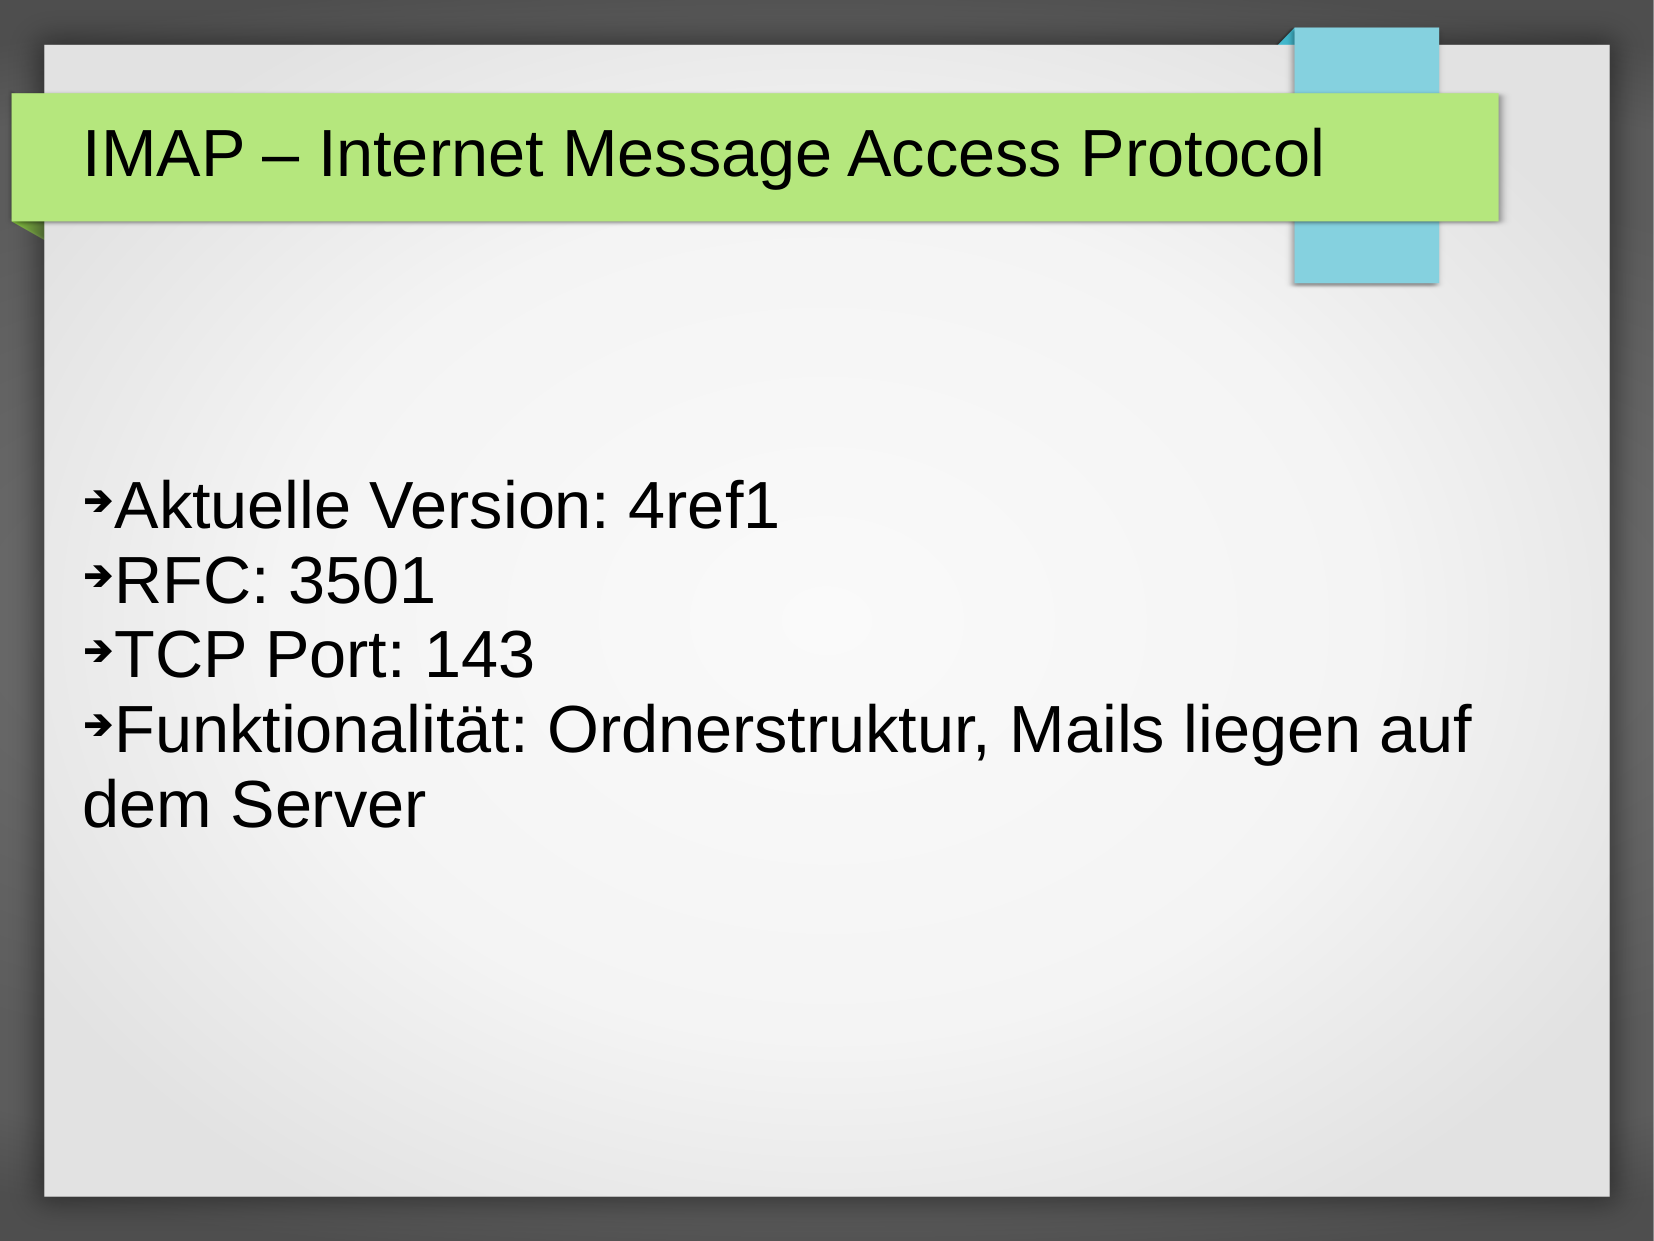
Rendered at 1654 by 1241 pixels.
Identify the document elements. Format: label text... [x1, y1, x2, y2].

title IMAP – Internet Message Access Protocol [82, 94, 1489, 213]
subtitle Aktuelle Version: 4ref1 RFC: 3501 TCP Port: 143 Funktionalität: Ordnerstruktur, Mails liegen auf dem Server [82, 295, 1571, 1015]
picture [0, 0, 1654, 1241]
